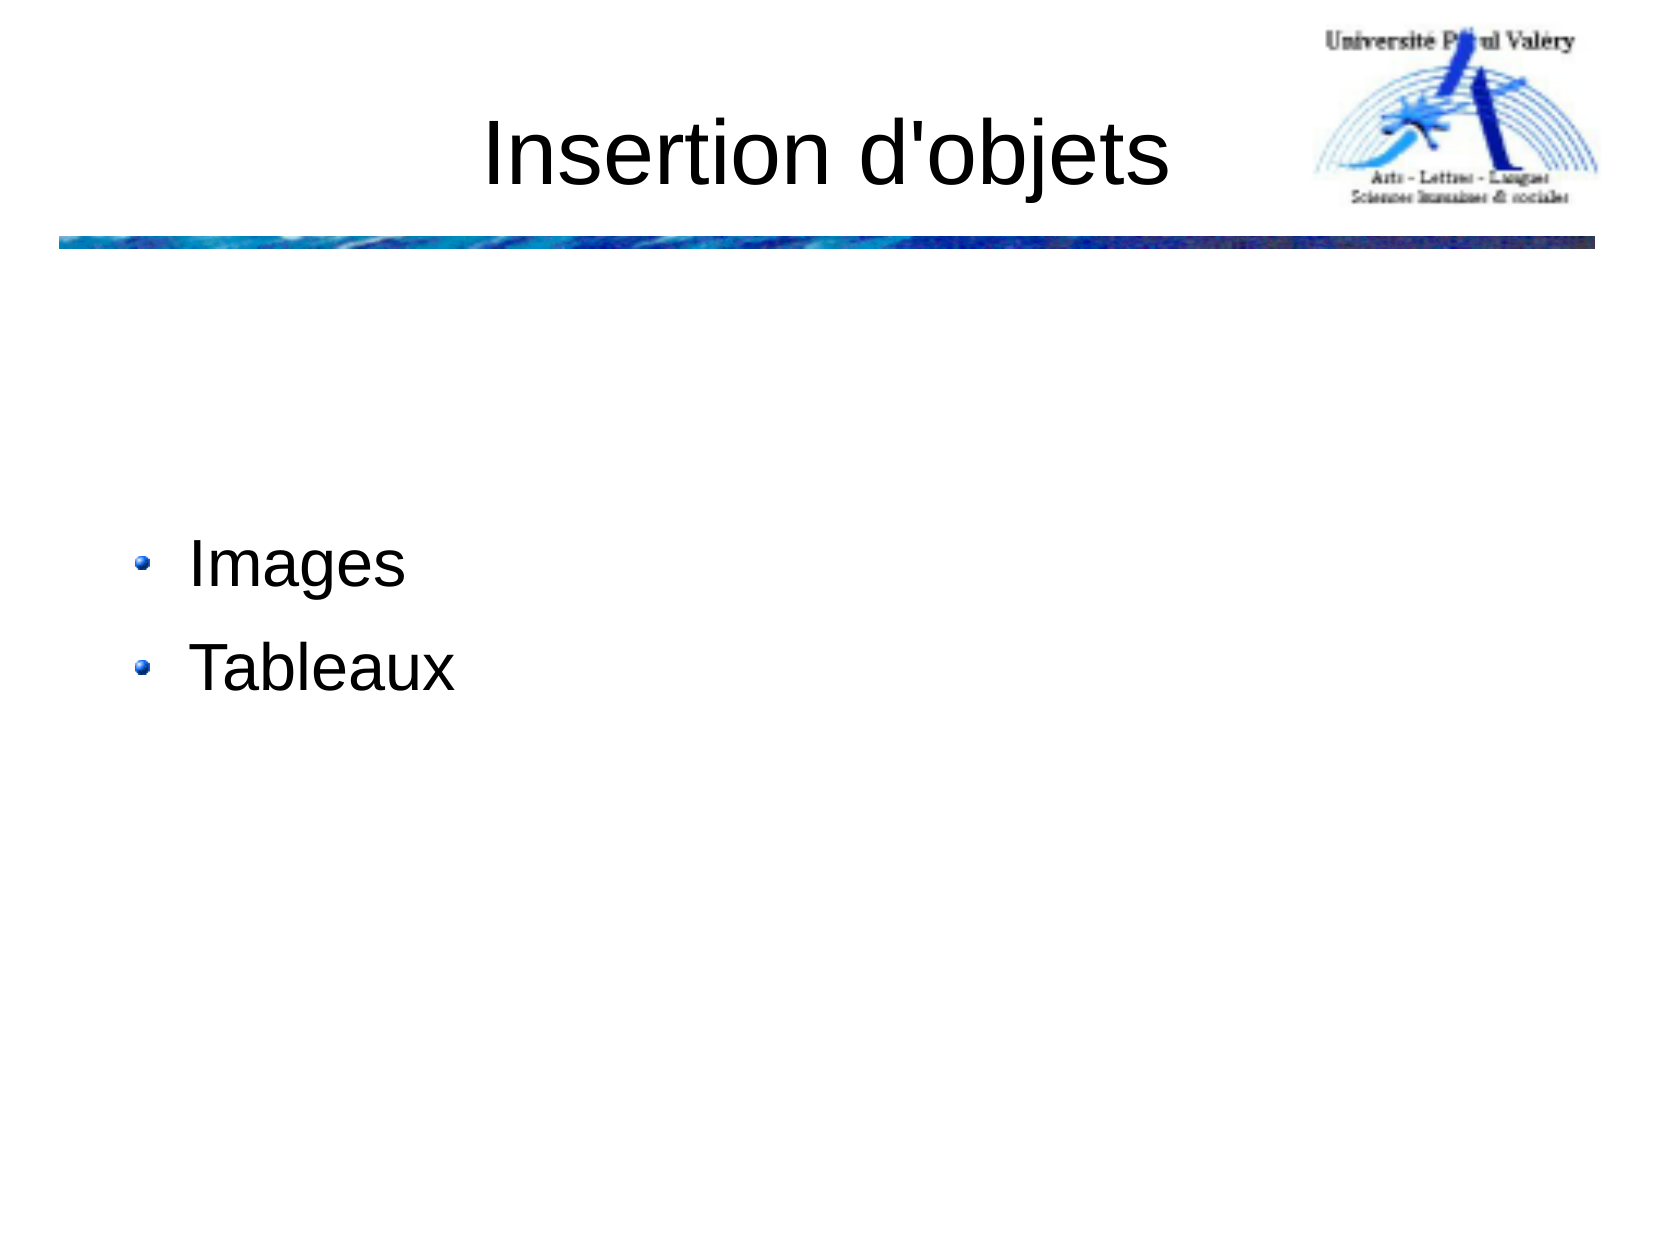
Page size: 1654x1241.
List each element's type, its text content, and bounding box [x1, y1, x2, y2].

list Images Tableaux [118, 525, 1595, 786]
title Insertion d'objets [82, 49, 1571, 257]
picture [1262, 0, 1654, 253]
picture [59, 236, 81, 244]
